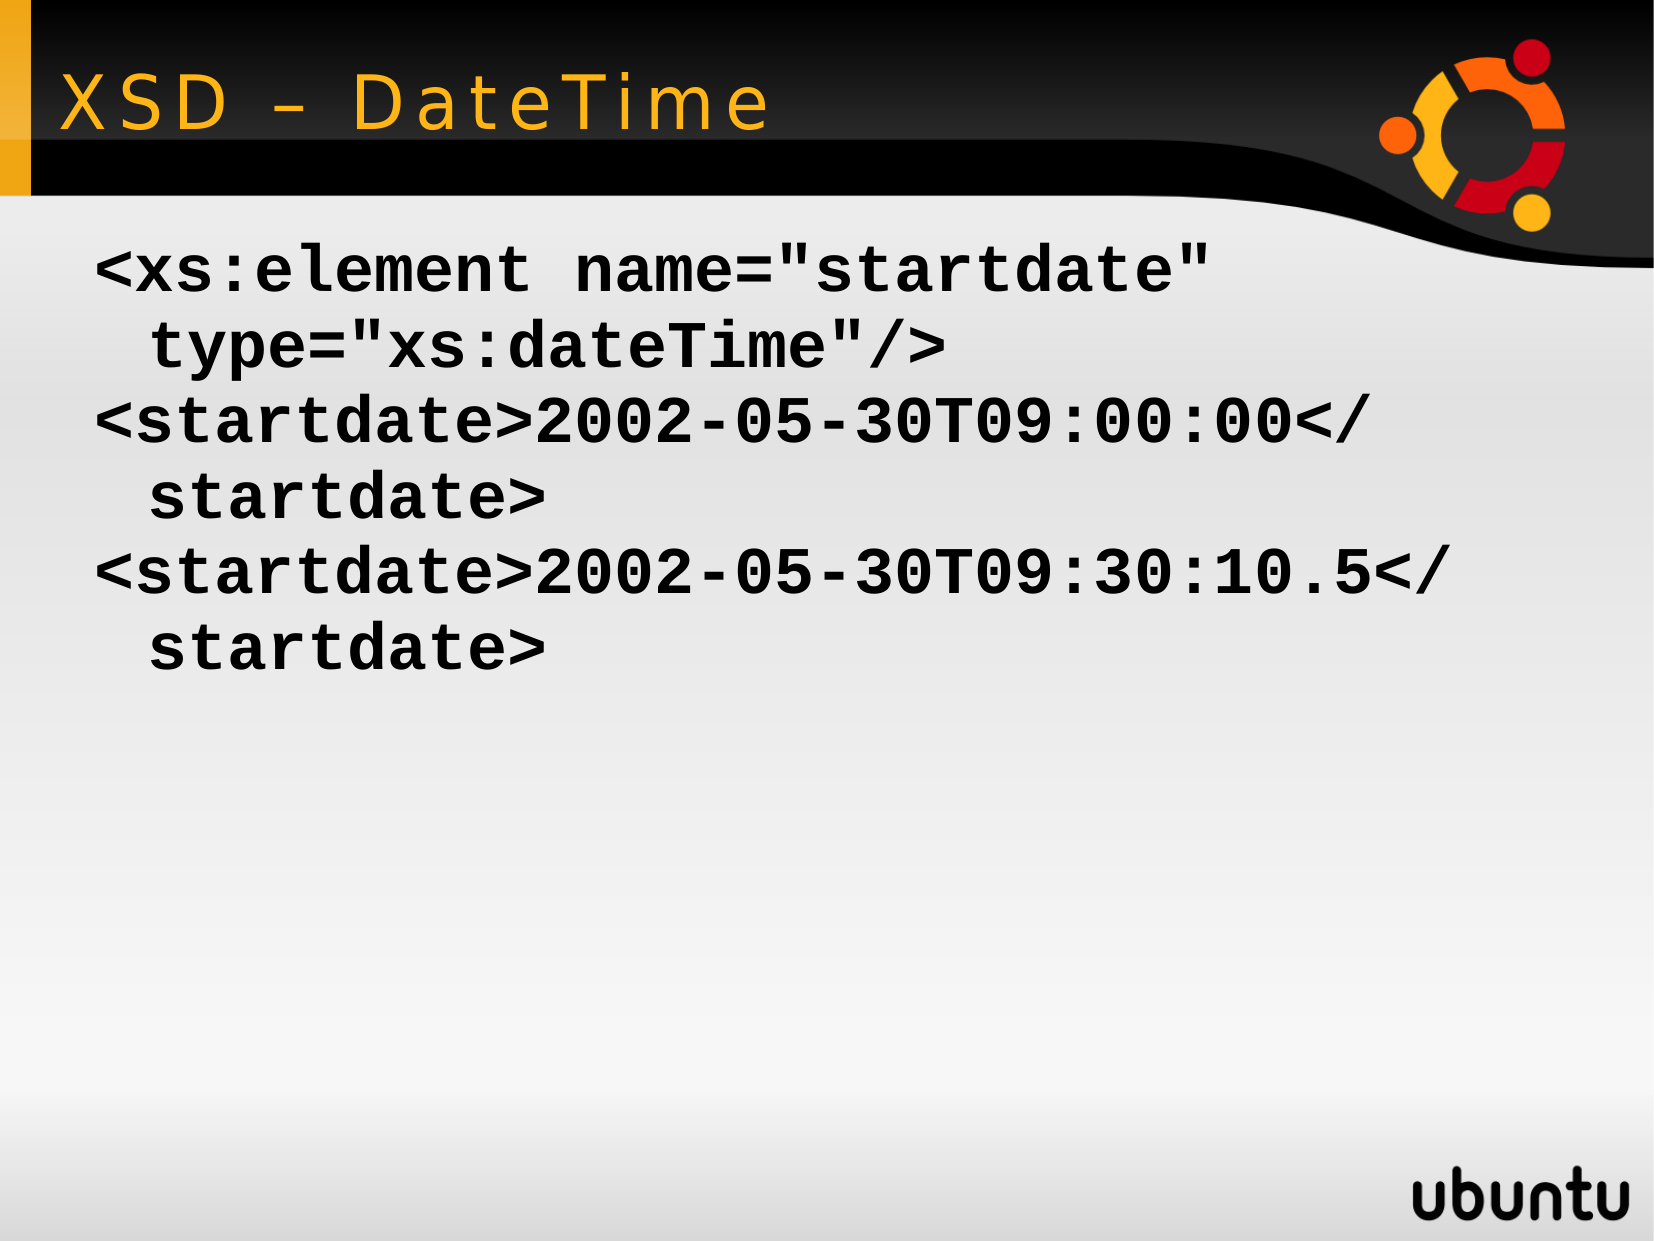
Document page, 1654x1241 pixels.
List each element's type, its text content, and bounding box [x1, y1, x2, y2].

picture [0, 0, 1654, 1241]
title XSD – DateTime [59, 29, 1270, 178]
list <xs:element name="startdate" type="xs:dateTime"/> <startdate>2002-05-30T09:00:00</startdate> <startdate>2002-05-30T09:30:10.5</startdate> [76, 236, 1565, 1055]
